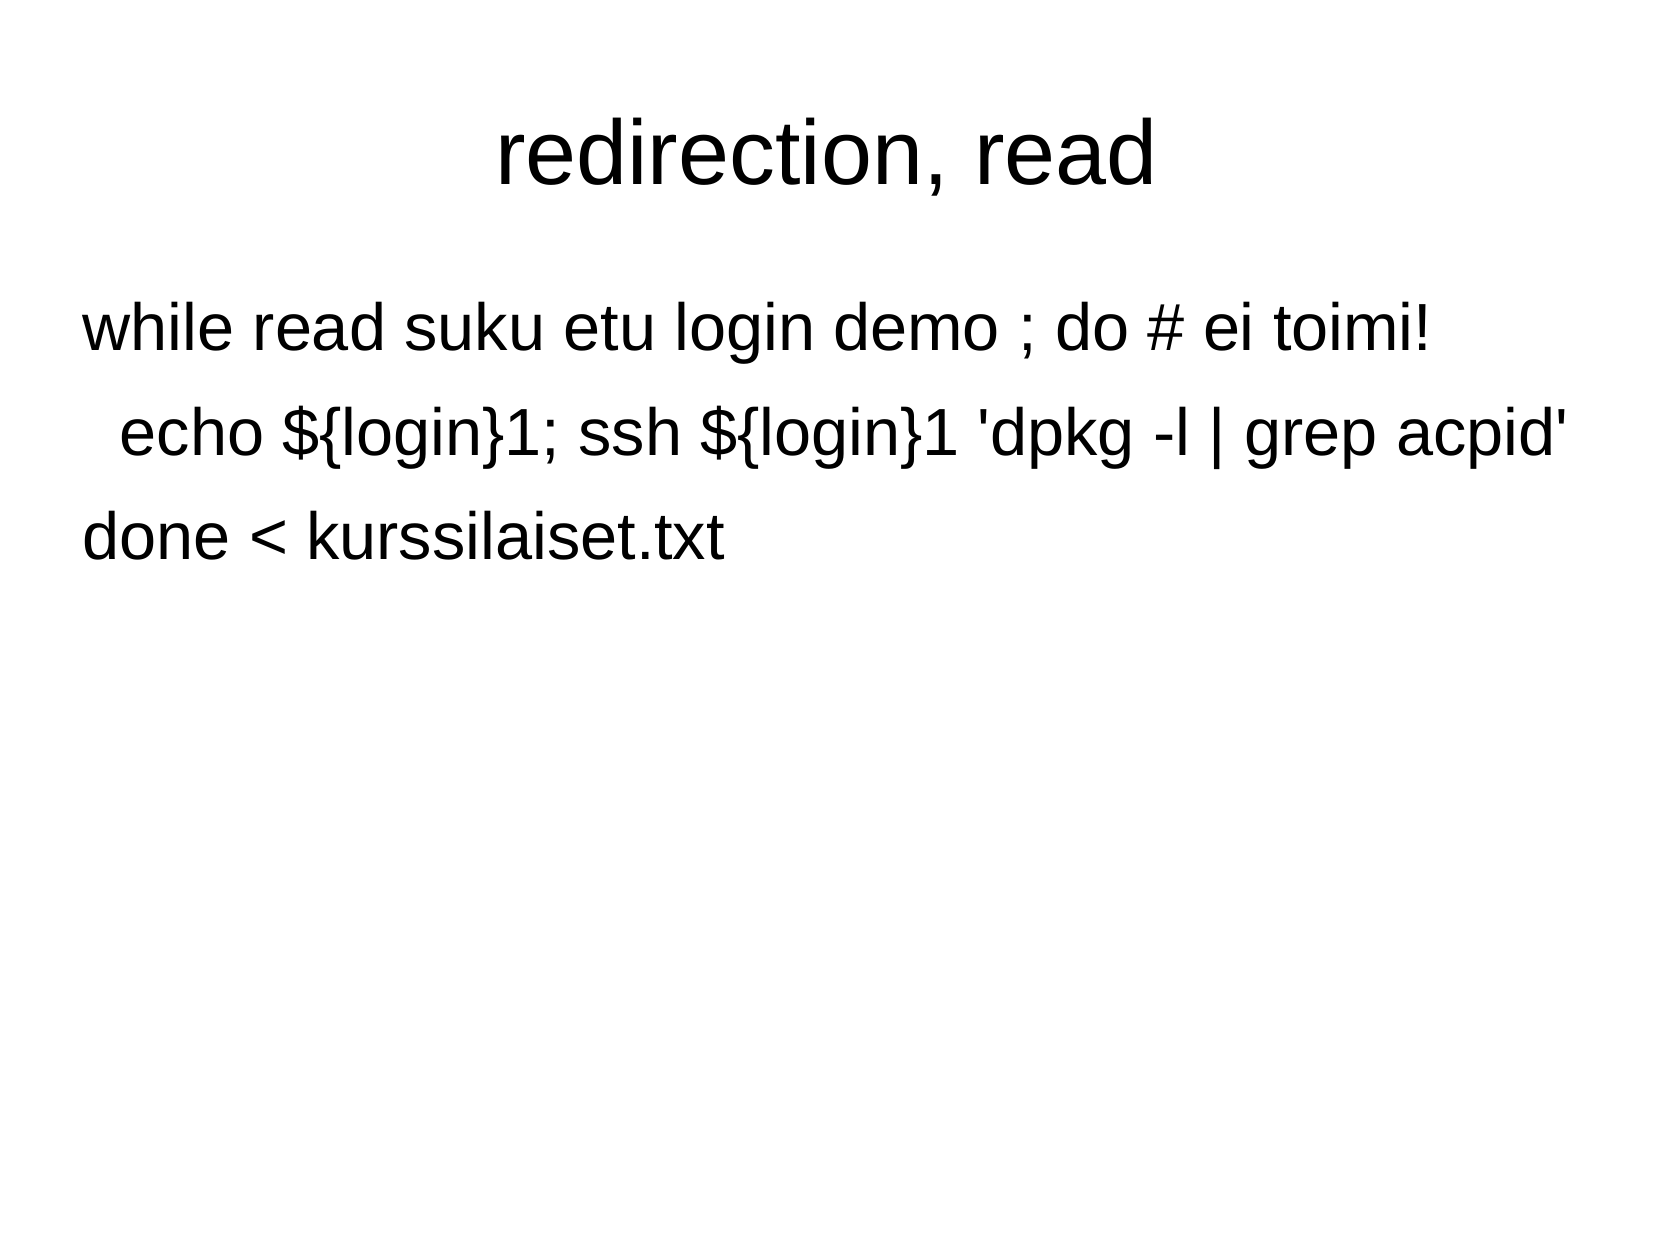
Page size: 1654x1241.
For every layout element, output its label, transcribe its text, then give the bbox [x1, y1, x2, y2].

title redirection, read [82, 49, 1571, 257]
list while read suku etu login demo ; do # ei toimi! echo ${login}1; ssh ${login}1 'dpkg -l | grep acpid' done < kurssilaiset.txt [82, 290, 1571, 1010]
